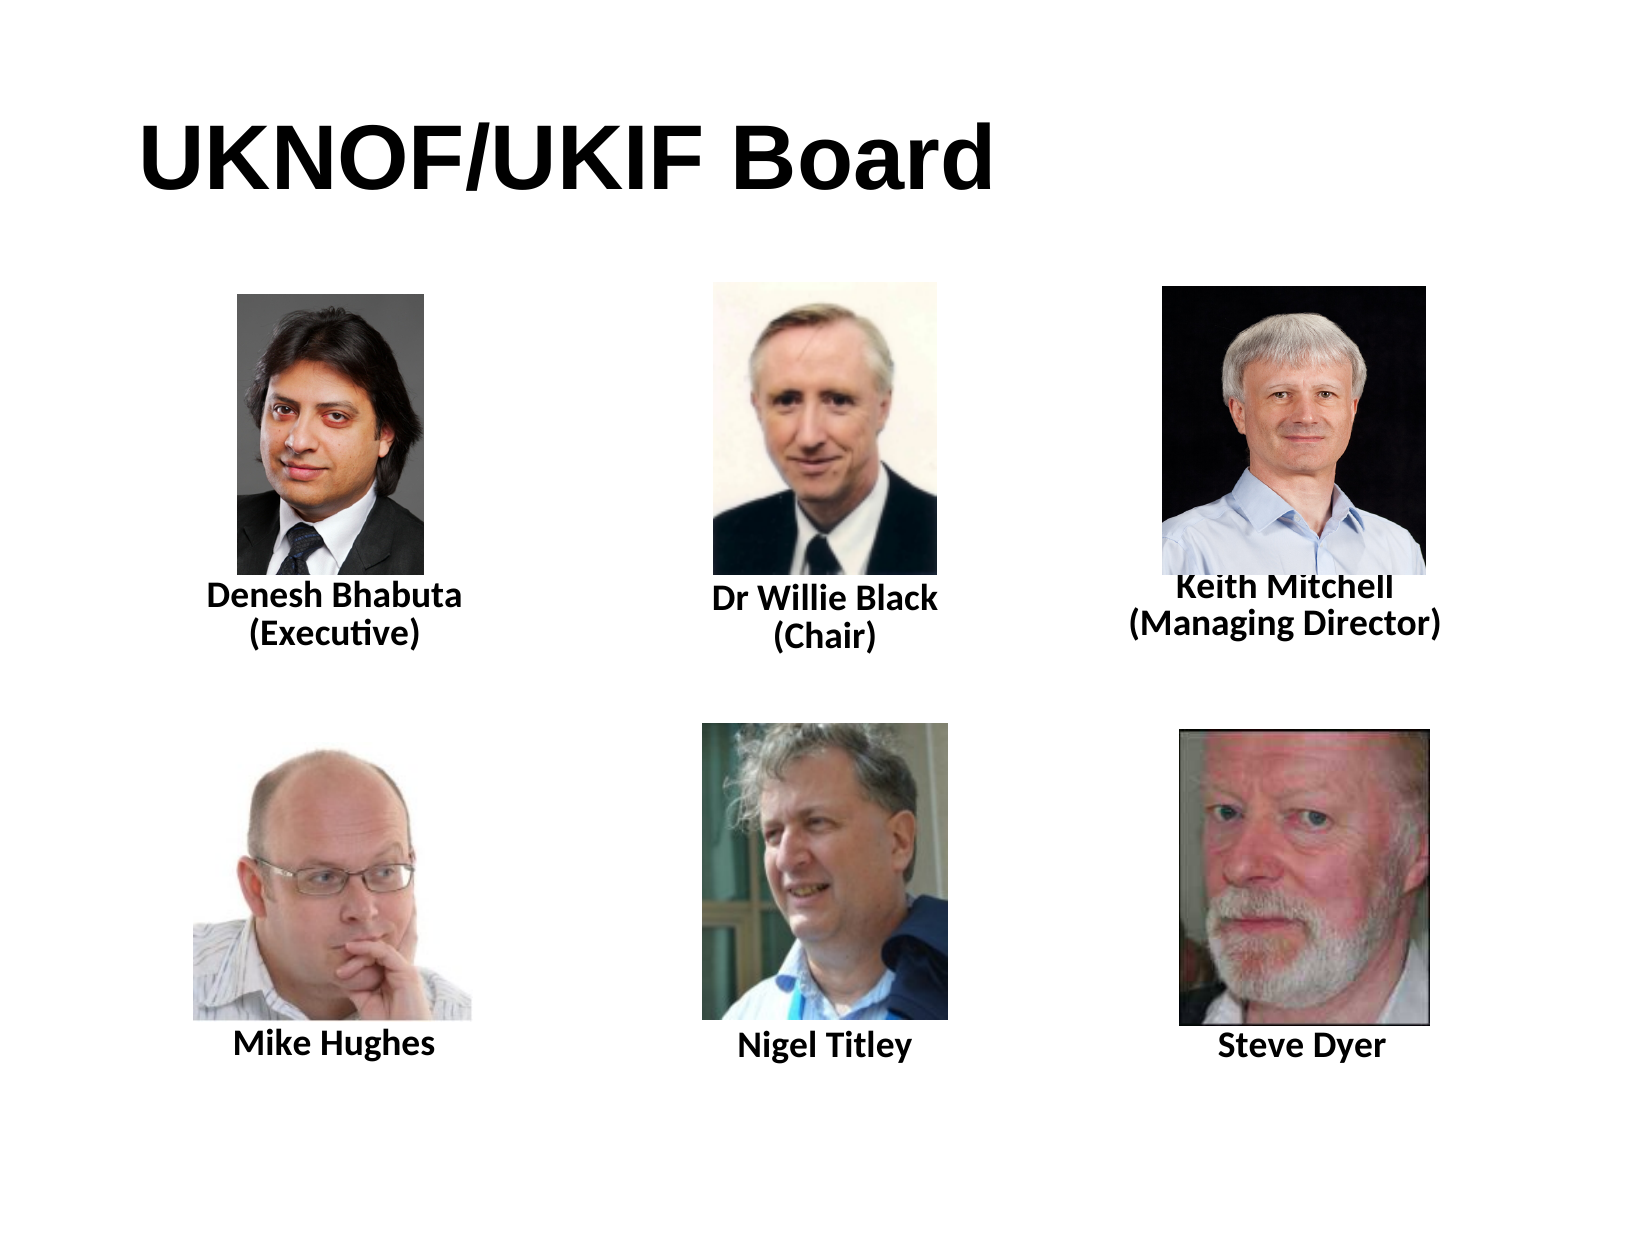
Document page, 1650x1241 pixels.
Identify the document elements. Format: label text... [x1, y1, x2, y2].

picture [237, 294, 424, 575]
picture [1162, 286, 1426, 575]
picture [713, 282, 937, 574]
picture [1179, 729, 1430, 1026]
title UKNOF/UKIF Board [123, 37, 1013, 279]
picture [193, 742, 473, 1019]
text_box Steve Dyer [1074, 1021, 1530, 1088]
picture [702, 723, 948, 1020]
text_box Keith Mitchell (Managing Director) [1057, 562, 1513, 675]
text_box Mike Hughes [106, 1019, 562, 1085]
text_box Nigel Titley [597, 1021, 1053, 1087]
text_box Dr Willie Black (Chair) [597, 574, 1053, 676]
text_box Denesh Bhabuta (Executive) [107, 571, 563, 676]
